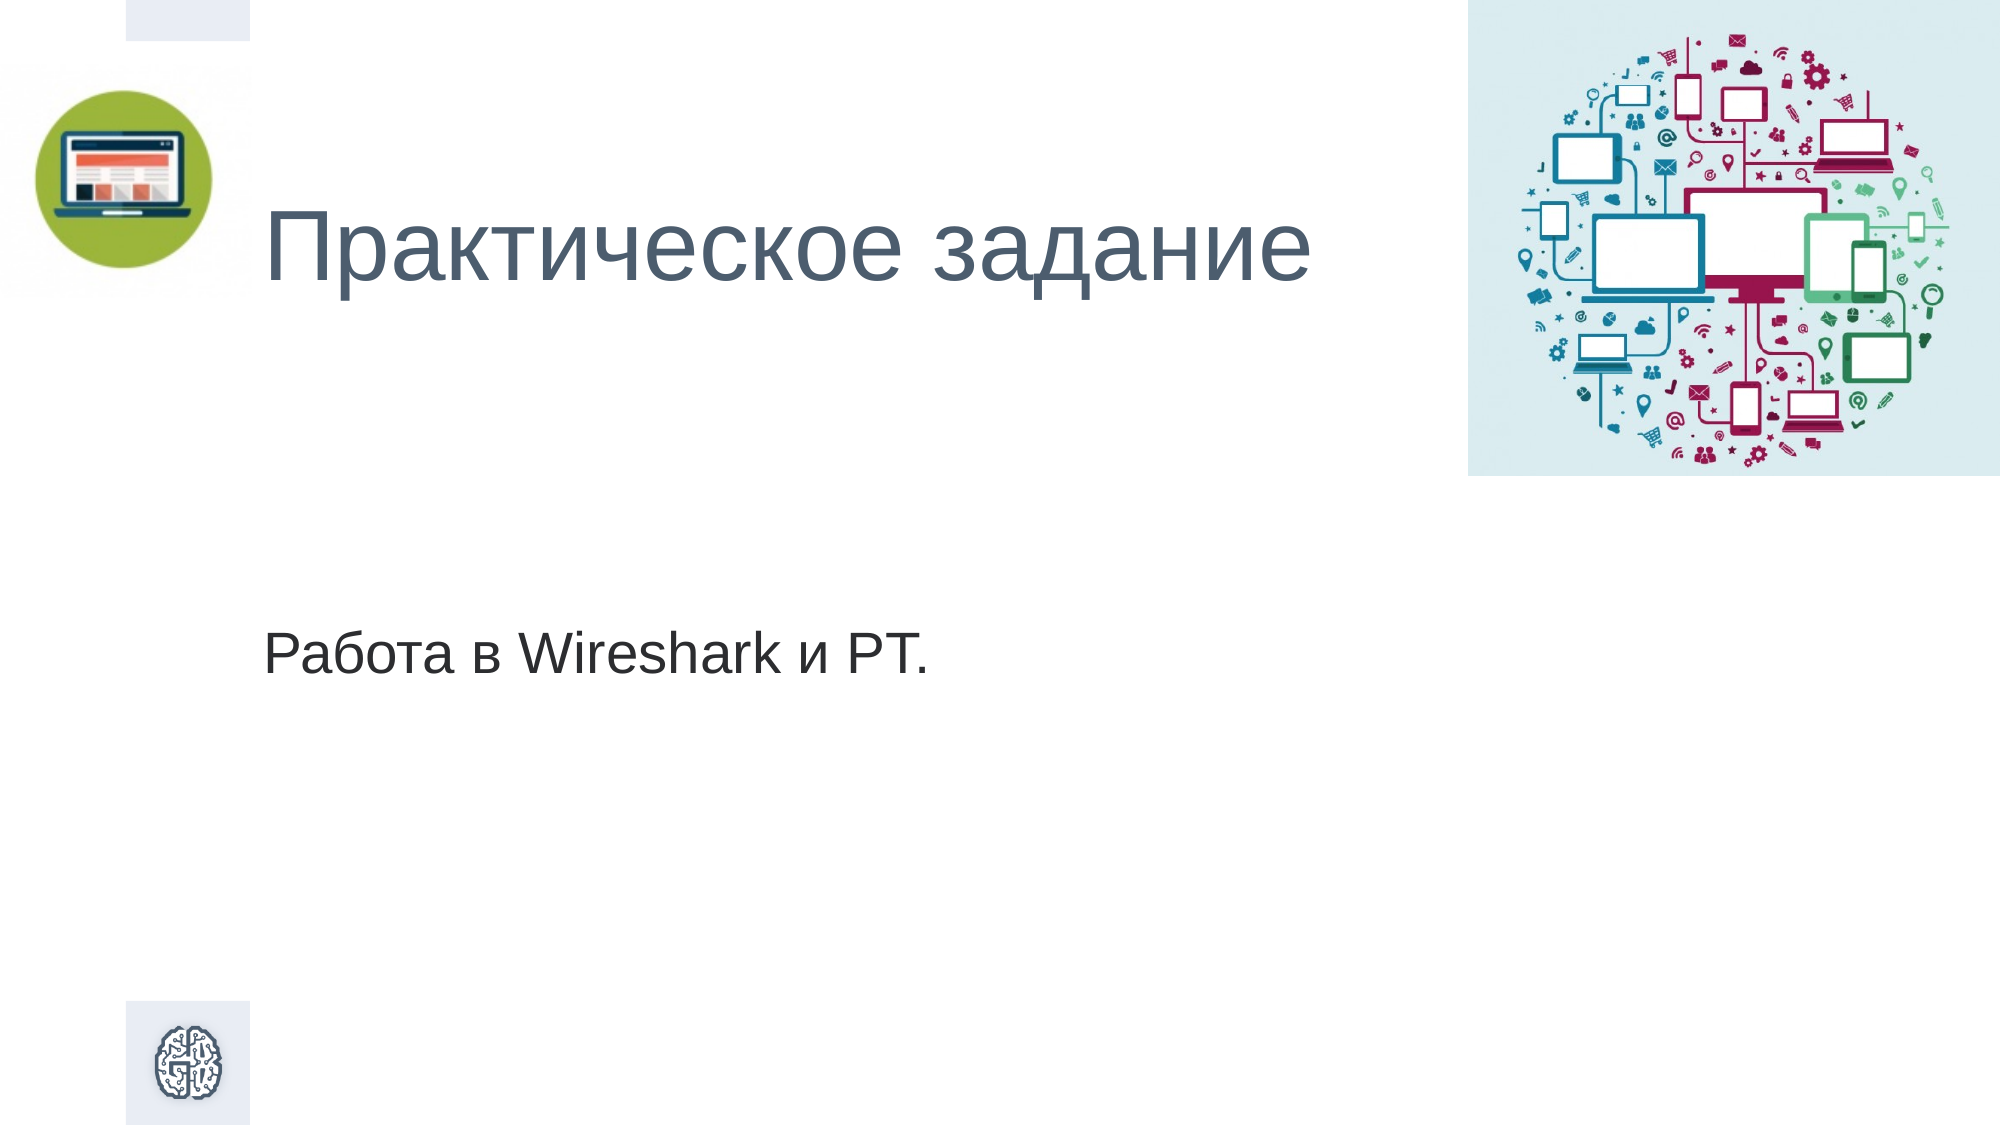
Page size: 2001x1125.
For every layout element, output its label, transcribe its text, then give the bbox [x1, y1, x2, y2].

picture [0, 64, 252, 298]
picture [1468, 0, 2000, 476]
title Практическое задание [248, 124, 1468, 372]
list Работа в Wireshark и PT. [248, 431, 1825, 941]
picture [144, 1016, 232, 1110]
